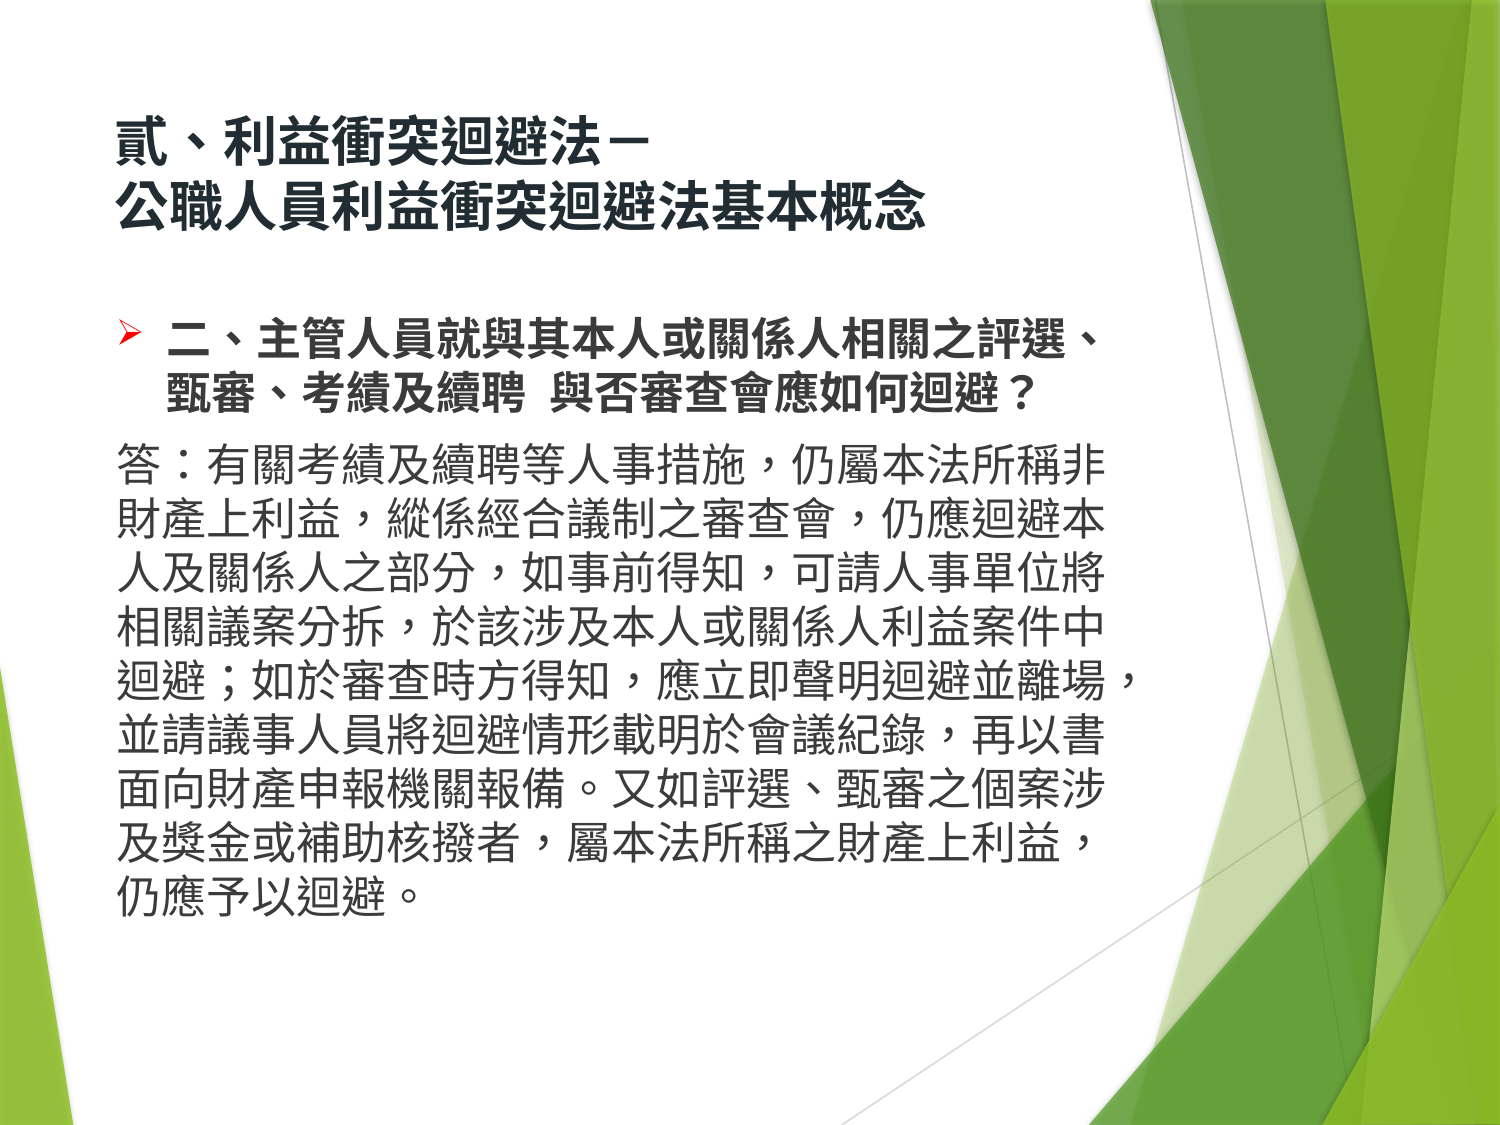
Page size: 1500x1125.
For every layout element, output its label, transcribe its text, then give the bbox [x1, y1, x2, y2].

title 貳、利益衝突迴避法－ 公職人員利益衝突迴避法基本概念 [99, 99, 1142, 317]
list 二、主管人員就與其本人或關係人相關之評選、甄審、考績及續聘 與否審查會應如何迴避？ 答：有關考績及續聘等人事措施，仍屬本法所稱非財產上利益，縱係經合議制之審查會，仍應迴避本人及關係人之部分，如事前得知，可請人事單位將相關議案分拆，於該涉及本人或關係人利益案件中迴避；如於審查時方得知，應立即聲明迴避並離場，並請議事人員將迴避情形載明於會議紀錄，再以書面向財產申報機關報備。又如評選、甄審之個案涉及獎金或補助核撥者，屬本法所稱之財產上利益，仍應予以迴避。 [100, 302, 1143, 940]
